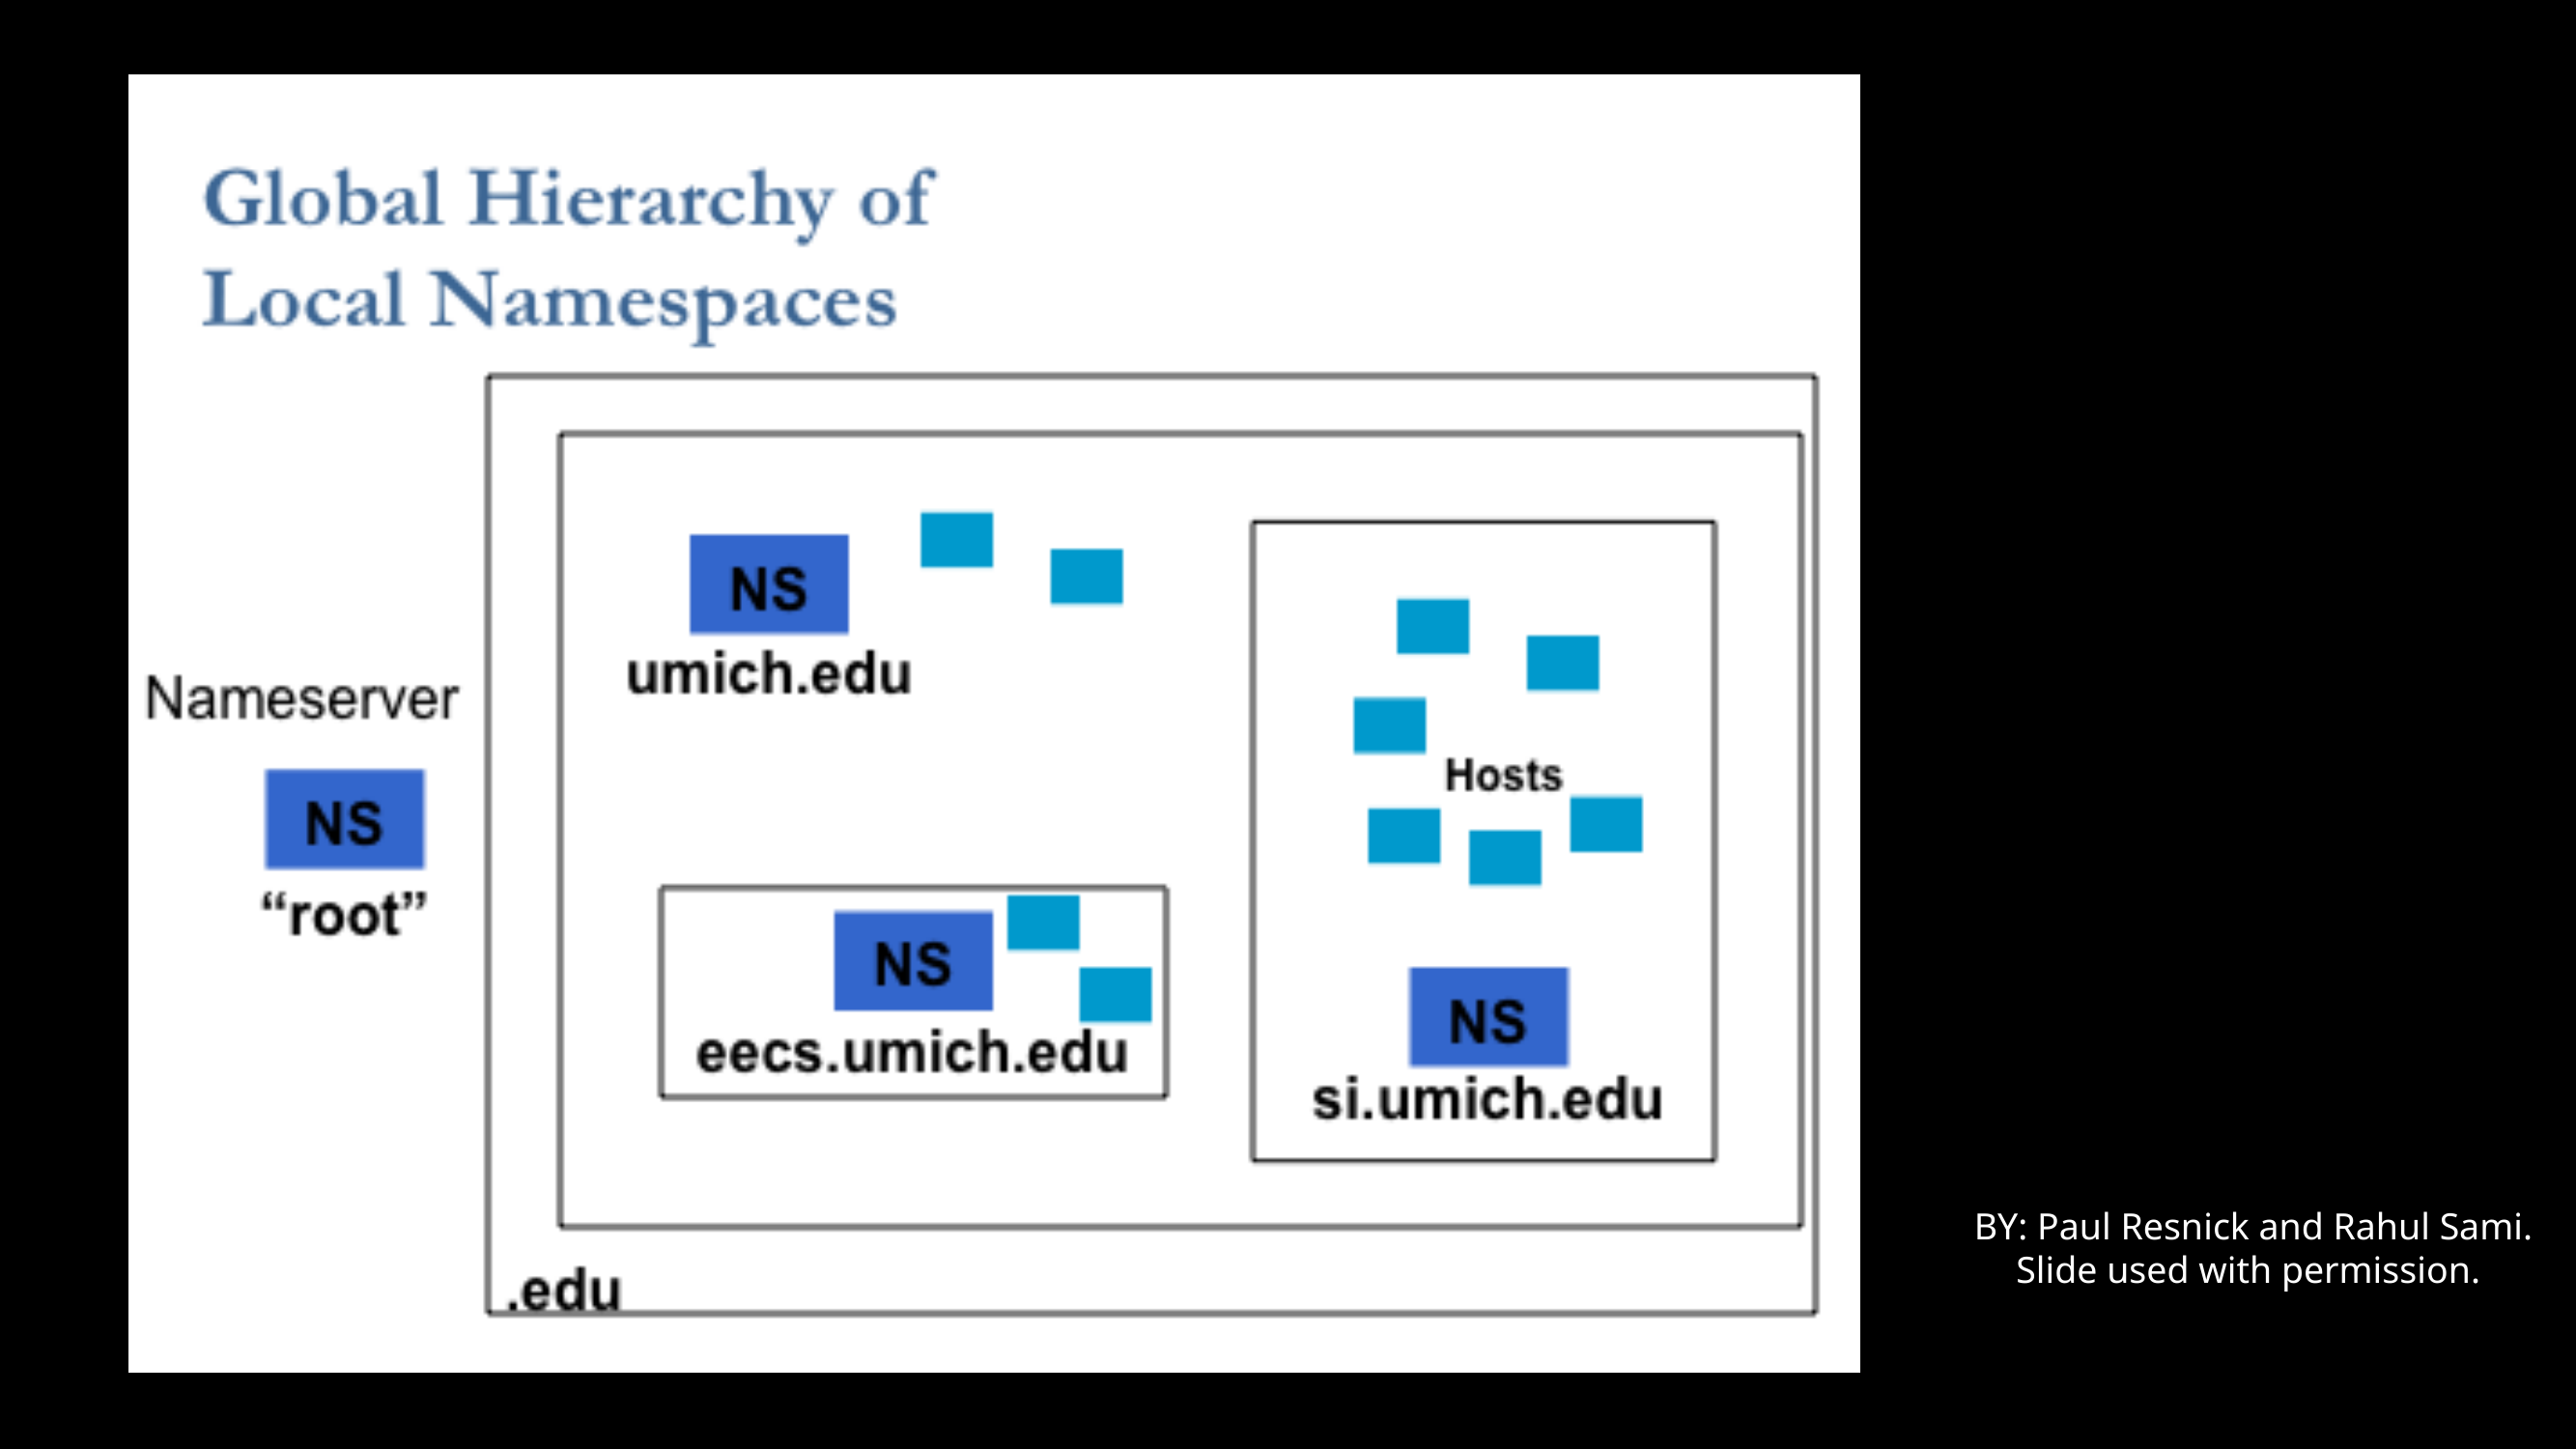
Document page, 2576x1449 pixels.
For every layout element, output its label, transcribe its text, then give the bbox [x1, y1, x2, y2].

text_box BY: Paul Resnick and Rahul Sami. Slide used with permission. [1939, 1125, 2567, 1368]
picture [128, 74, 1860, 1373]
